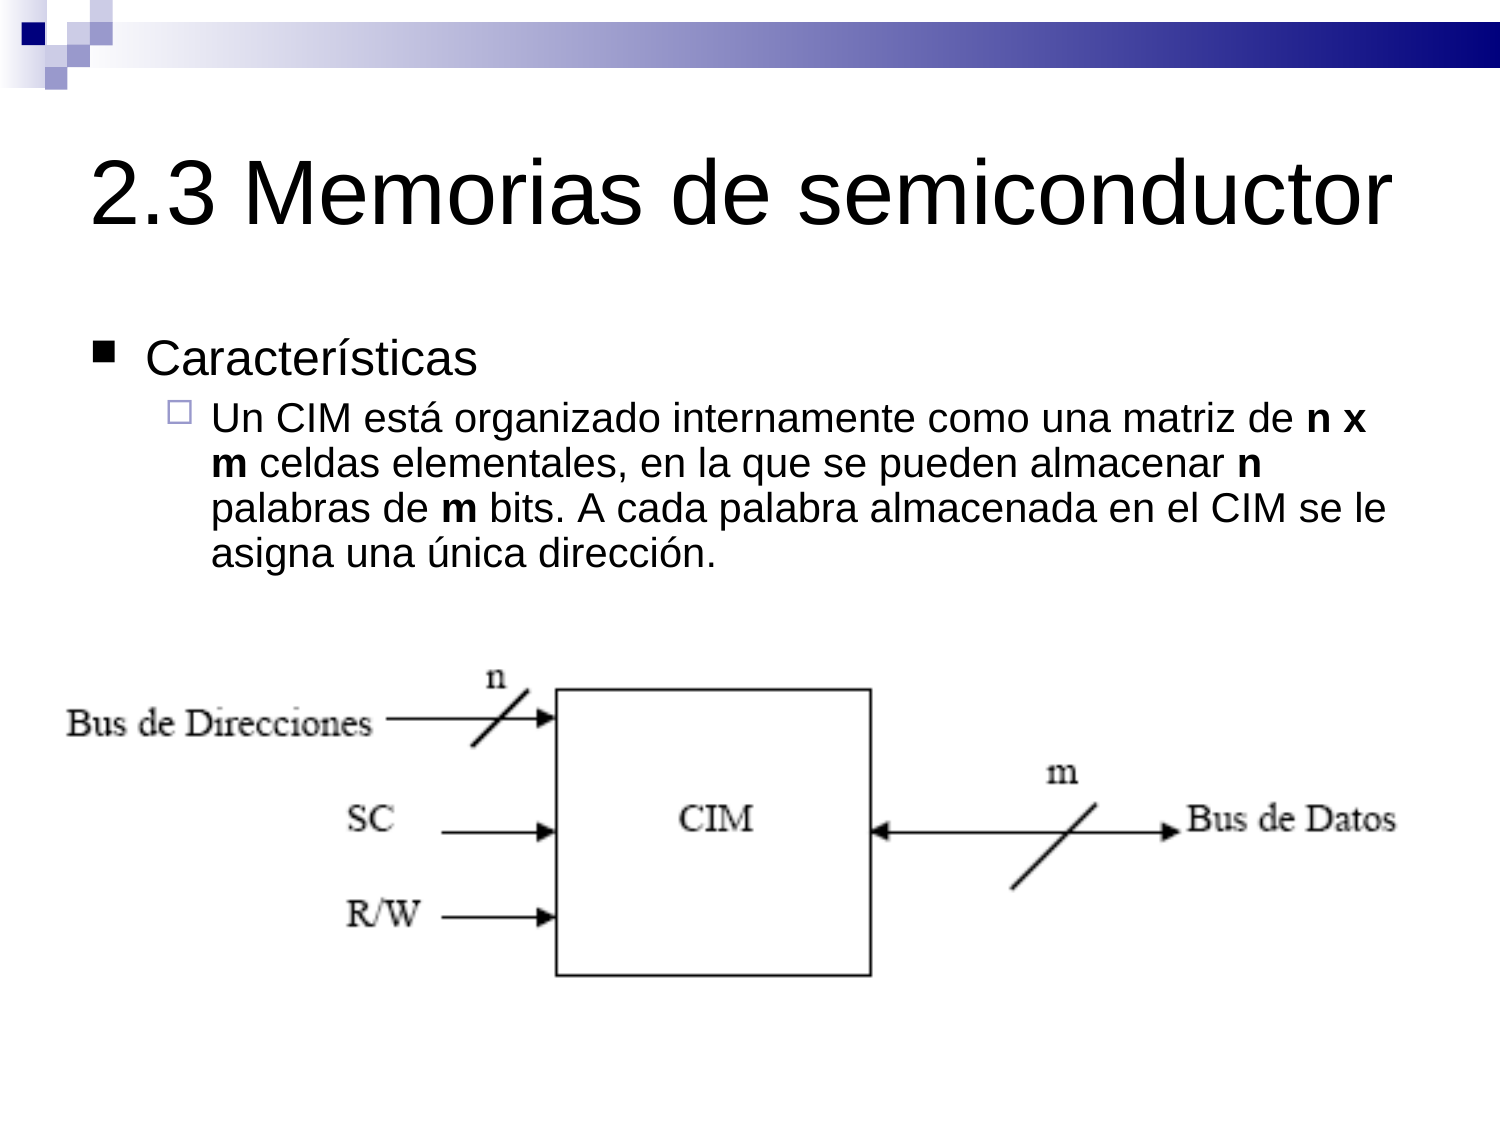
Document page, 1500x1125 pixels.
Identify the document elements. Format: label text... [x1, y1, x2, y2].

title 2.3 Memorias de semiconductor [75, 75, 1426, 301]
list Características Un CIM está organizado internamente como una matriz de n x m celdas elementales, en la que se pueden almacenar n palabras de m bits. A cada palabra almacenada en el CIM se le asigna una única dirección. [75, 324, 1426, 646]
picture [41, 668, 1459, 983]
